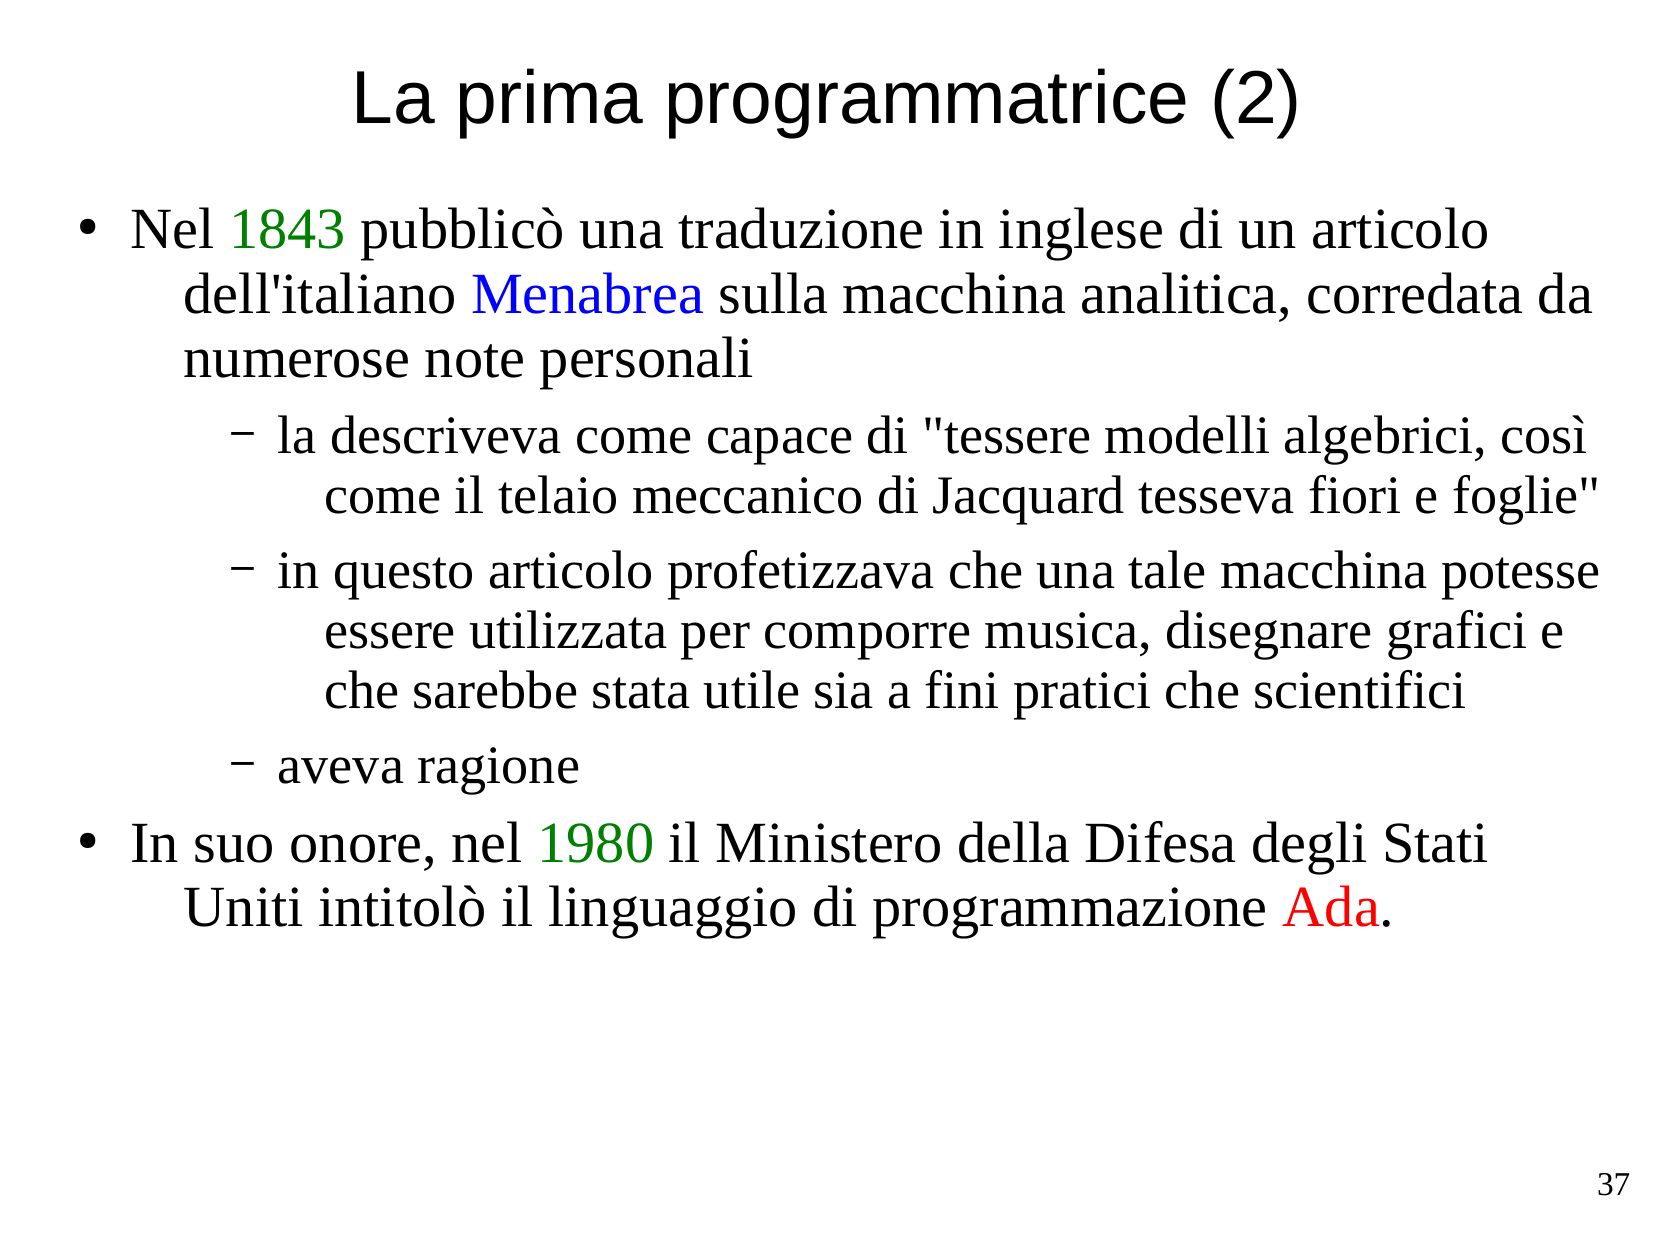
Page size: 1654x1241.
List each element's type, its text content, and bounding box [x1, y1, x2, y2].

list Nel 1843 pubblicò una traduzione in inglese di un articolo dell'italiano Menabrea sulla macchina analitica, corredata da numerose note personali la descriveva come capace di "tessere modelli algebrici, così come il telaio meccanico di Jacquard tesseva fiori e foglie" in questo articolo profetizzava che una tale macchina potesse essere utilizzata per comporre musica, disegnare grafici e che sarebbe stata utile sia a fini pratici che scientifici aveva ragione In suo onore, nel 1980 il Ministero della Difesa degli Stati Uniti intitolò il linguaggio di programmazione Ada. [42, 196, 1612, 1187]
title La prima programmatrice (2) [37, 30, 1617, 166]
